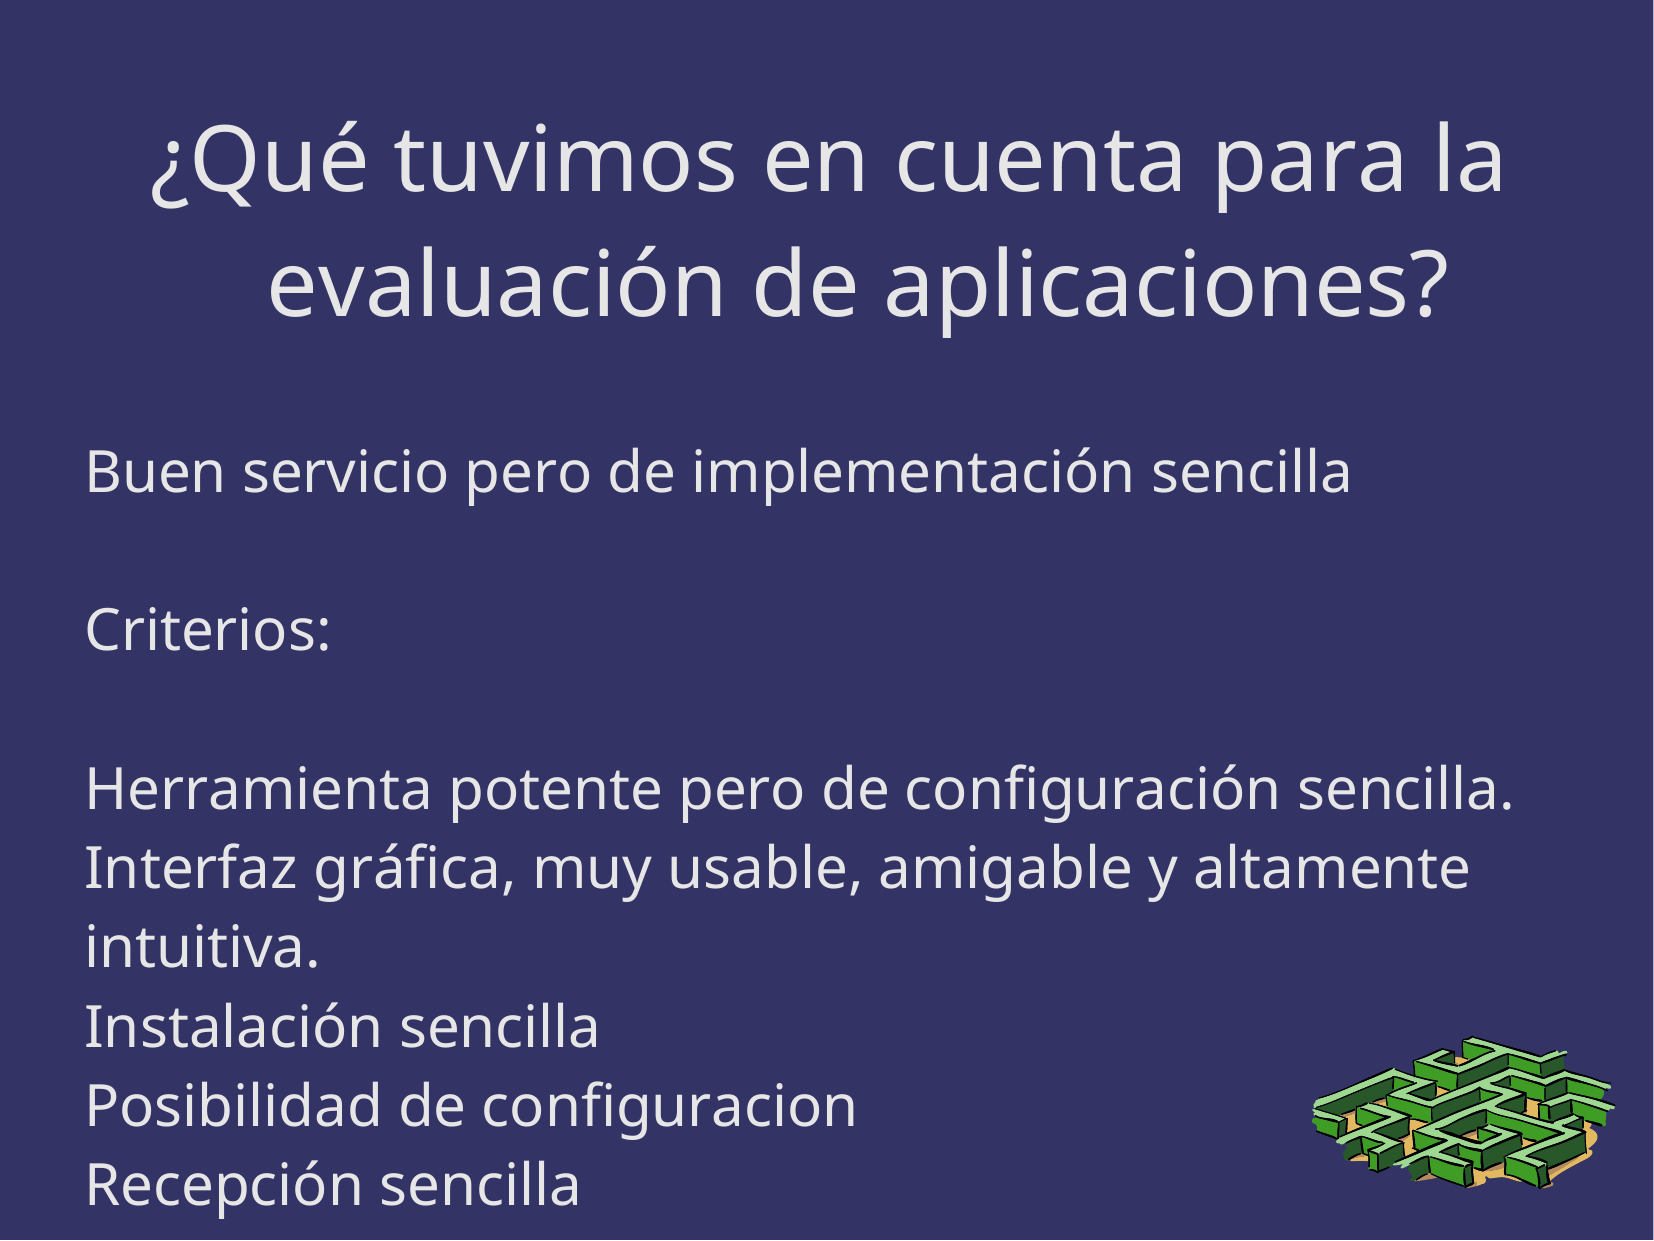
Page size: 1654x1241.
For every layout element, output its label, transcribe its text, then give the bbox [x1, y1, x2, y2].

title ¿Qué tuvimos en cuenta para la evaluación de aplicaciones? [123, 58, 1536, 380]
subtitle Buen servicio pero de implementación sencilla Criterios: Herramienta potente pero de configuración sencilla. Interfaz gráfica, muy usable, amigable y altamente intuitiva. Instalación sencilla Posibilidad de configuracion Recepción sencilla [84, 442, 1595, 1210]
